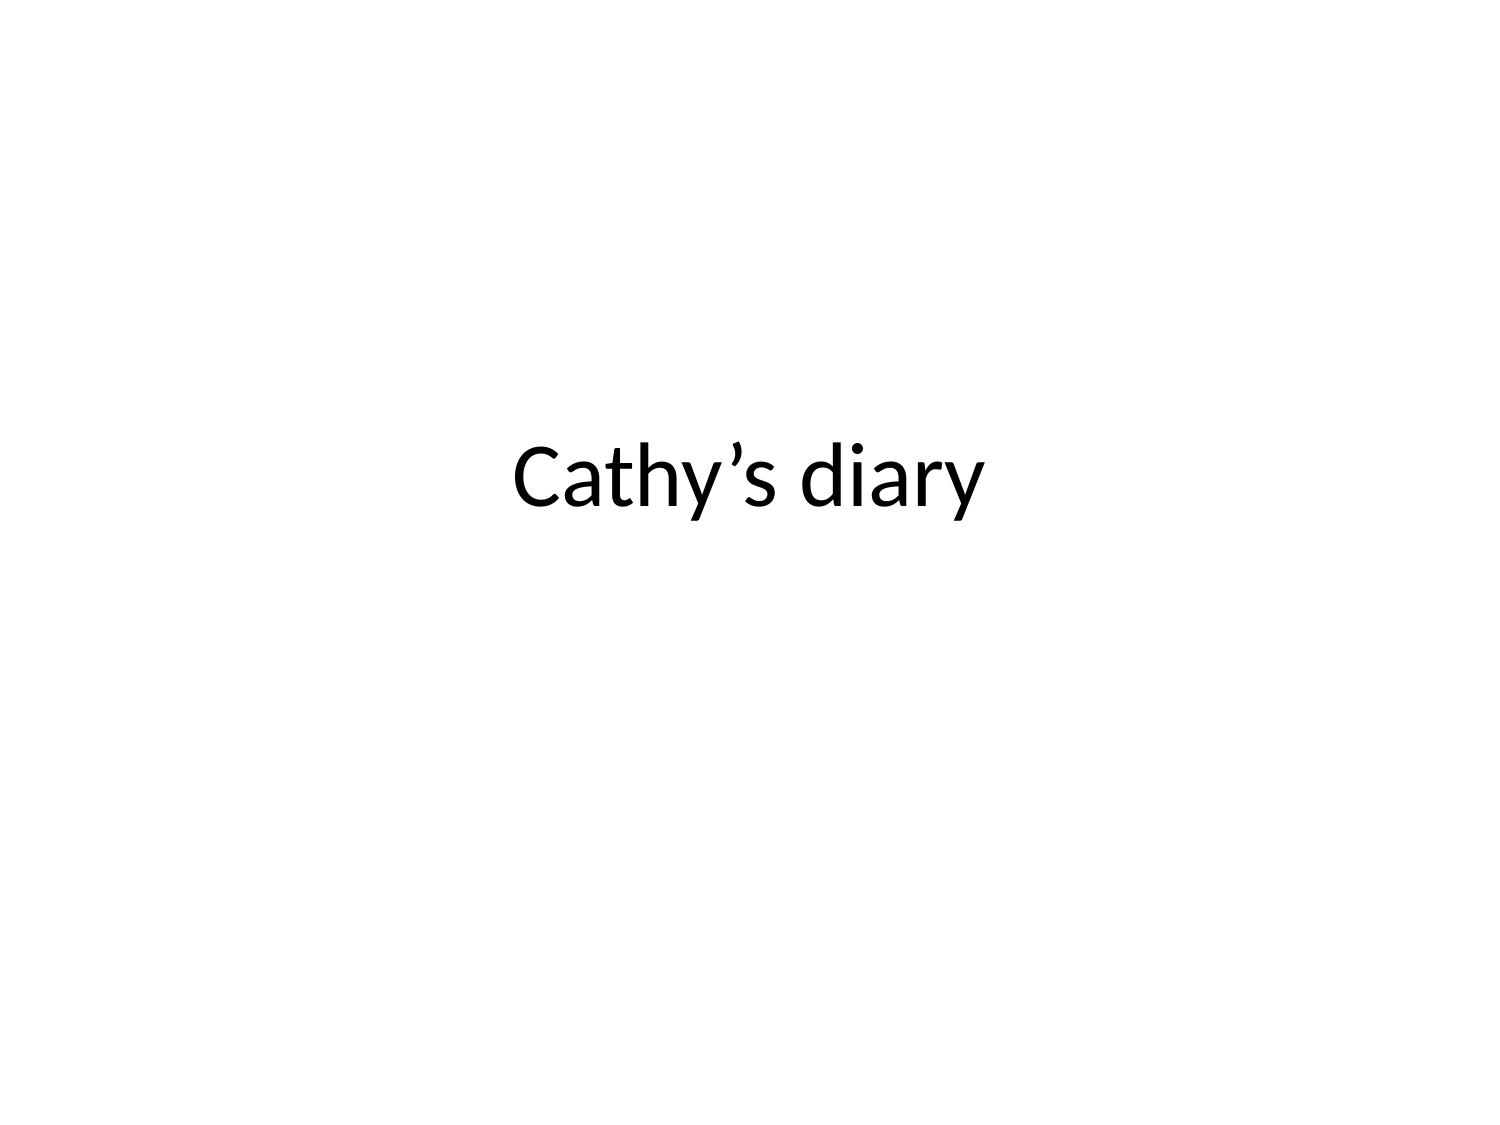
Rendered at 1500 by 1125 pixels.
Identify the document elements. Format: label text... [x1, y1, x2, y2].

title Cathy’s diary [112, 349, 1388, 591]
